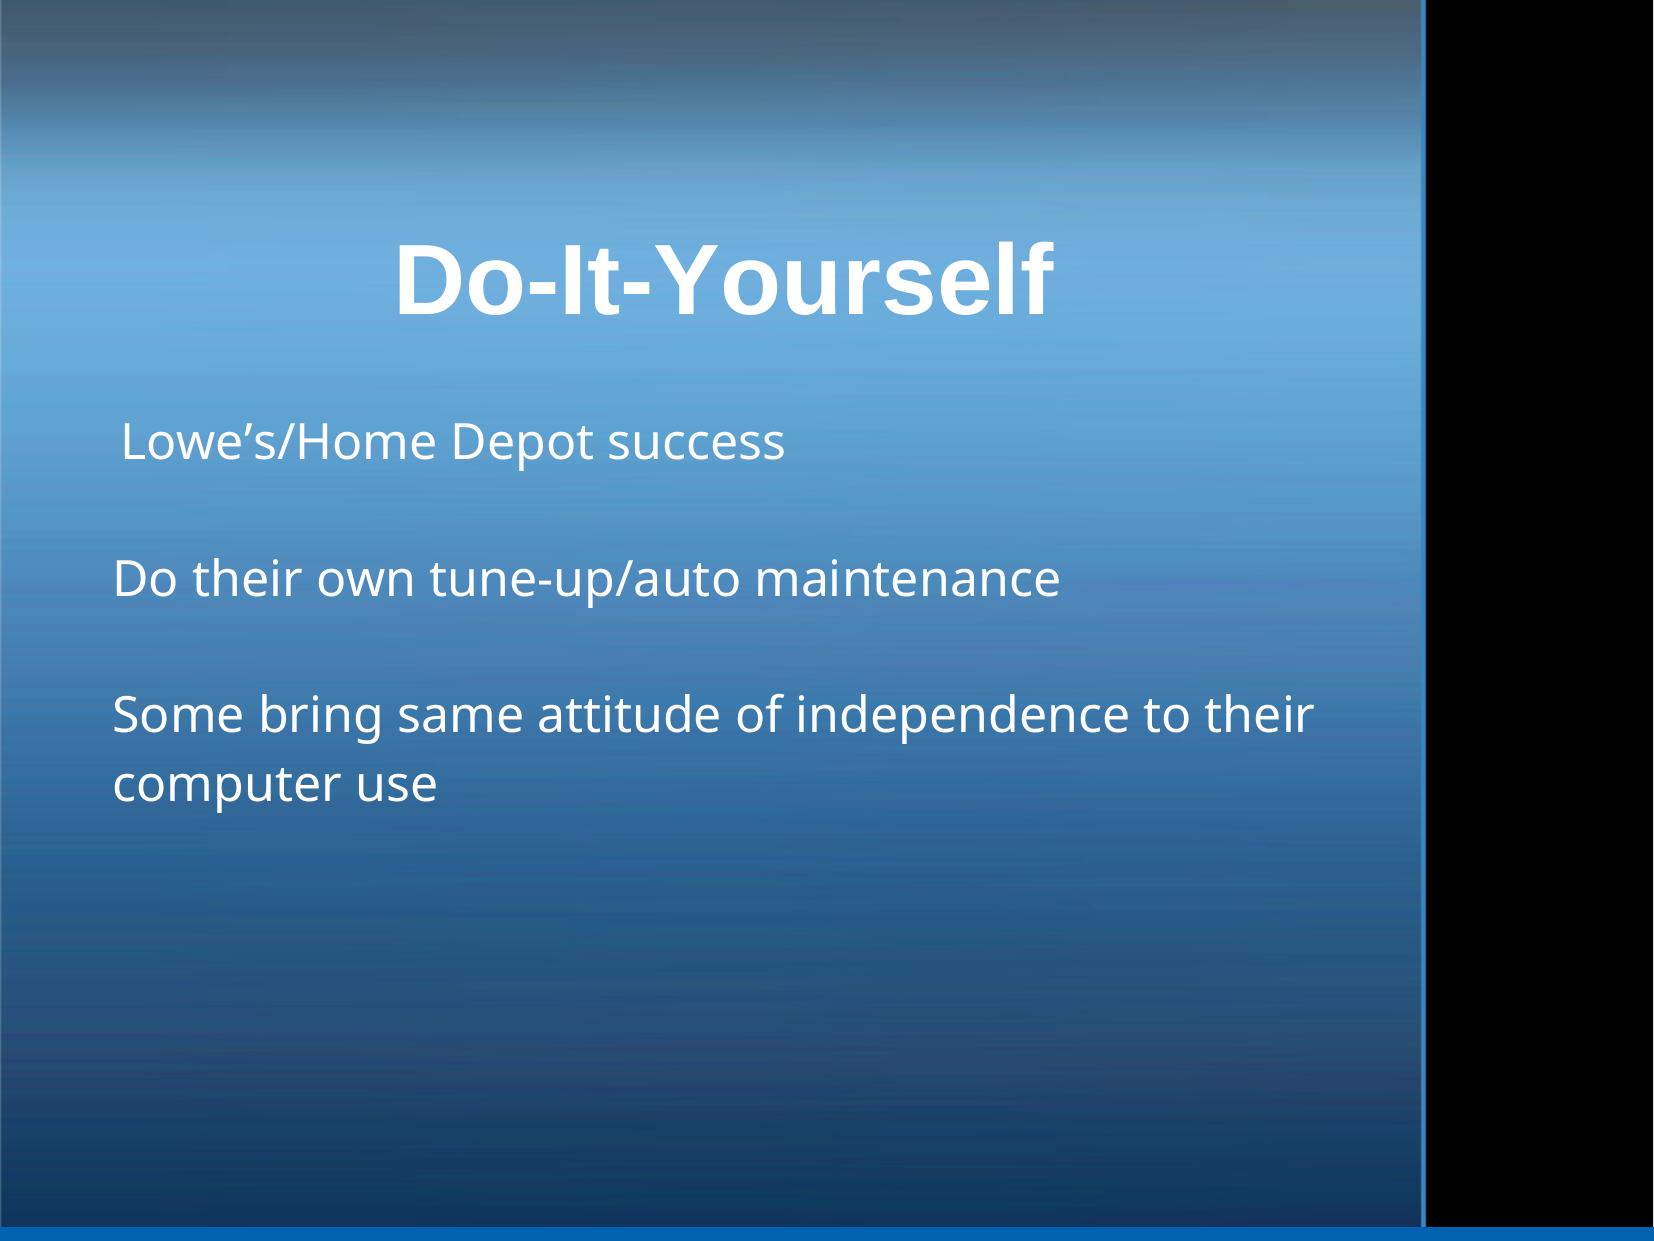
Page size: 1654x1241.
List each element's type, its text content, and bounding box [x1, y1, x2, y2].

title Do-It-Yourself [0, 176, 1448, 384]
picture [0, 0, 1654, 1227]
title Lowe’s/Home Depot success Do their own tune-up/auto maintenance Some bring same attitude of independence to their computer use [112, 359, 1351, 863]
